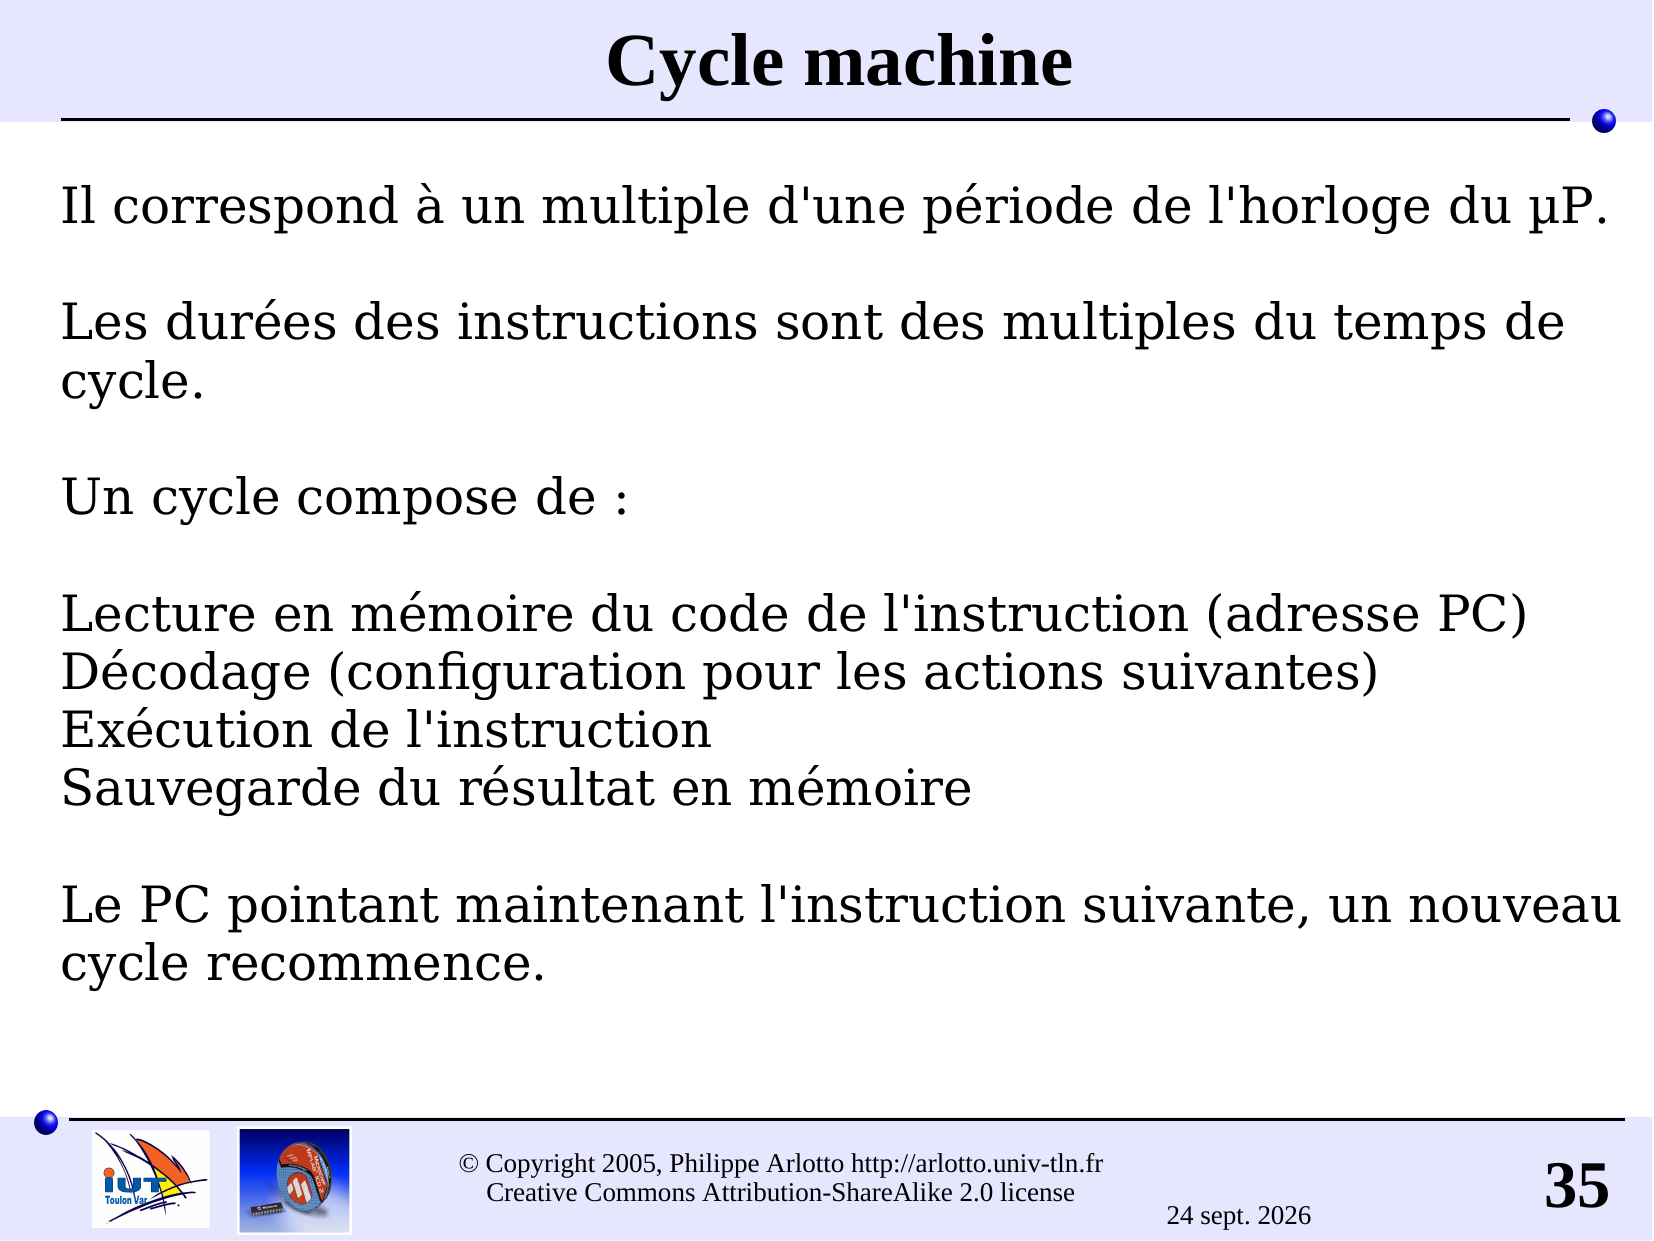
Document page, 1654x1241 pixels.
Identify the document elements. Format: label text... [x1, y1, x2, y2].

picture [237, 1126, 352, 1235]
text_box Il correspond à un multiple d'une période de l'horloge du µP. Les durées des instructions sont des multiples du temps de cycle. Un cycle compose de : Lecture en mémoire du code de l'instruction (adresse PC) Décodage (configuration pour les actions suivantes) Exécution de l'instruction Sauvegarde du résultat en mémoire Le PC pointant maintenant l'instruction suivante, un nouveau cycle recommence. [60, 177, 1625, 993]
title Cycle machine [95, 14, 1585, 107]
